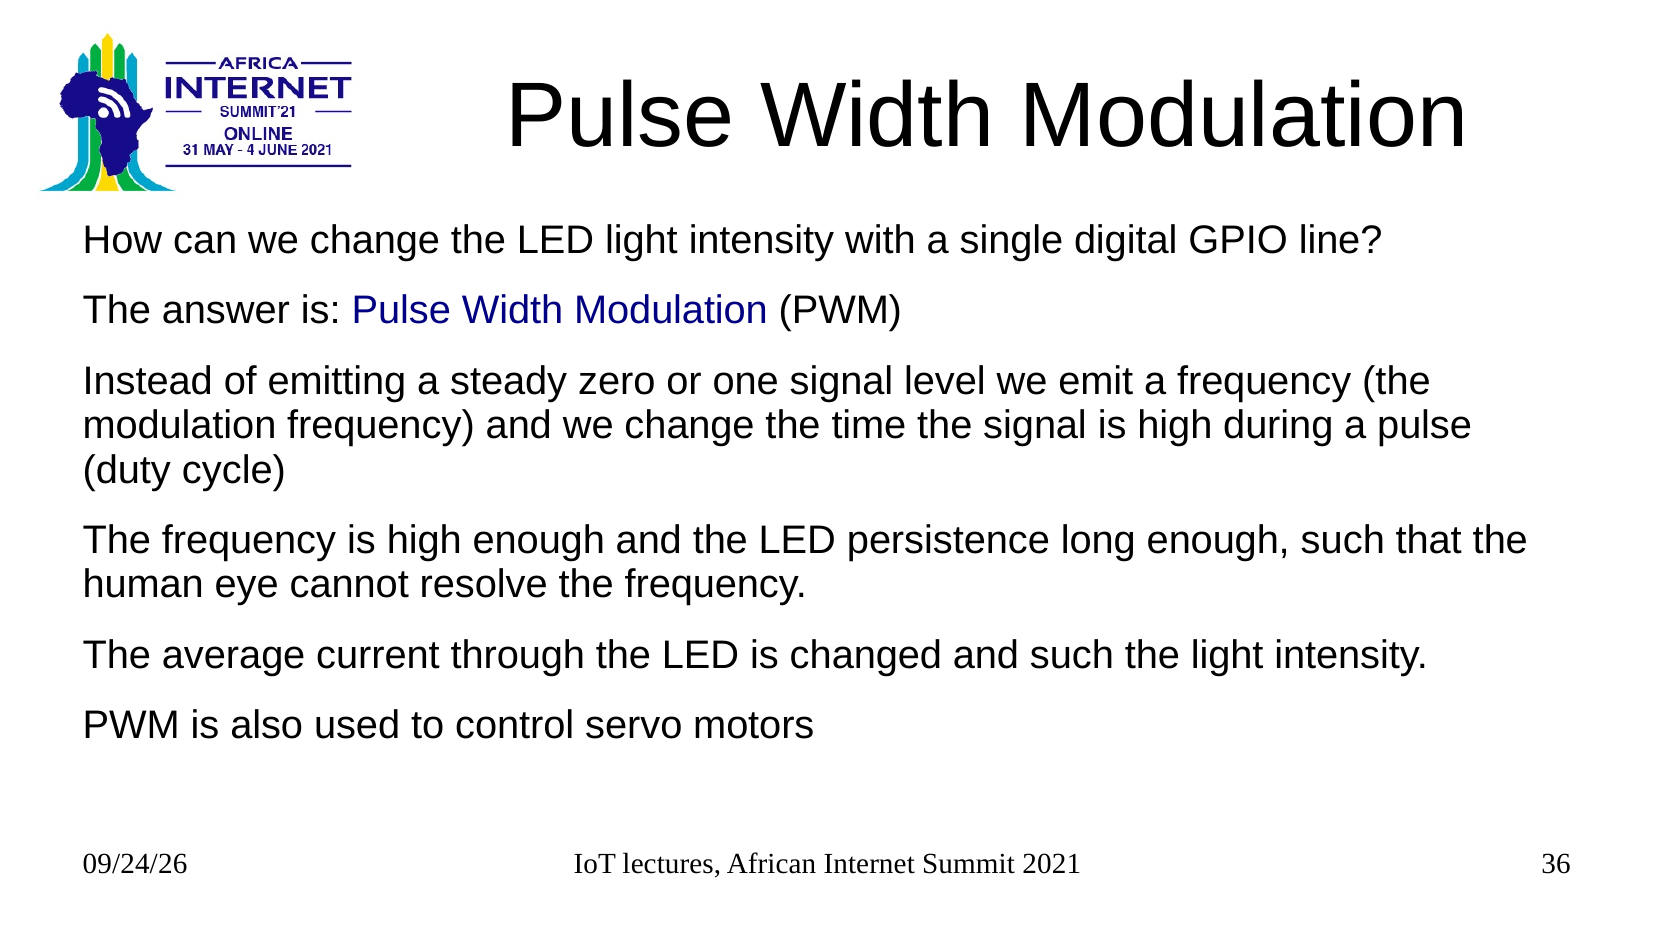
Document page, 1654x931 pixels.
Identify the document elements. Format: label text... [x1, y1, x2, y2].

list How can we change the LED light intensity with a single digital GPIO line? The answer is: Pulse Width Modulation (PWM) Instead of emitting a steady zero or one signal level we emit a frequency (the modulation frequency) and we change the time the signal is high during a pulse (duty cycle) The frequency is high enough and the LED persistence long enough, such that the human eye cannot resolve the frequency. The average current through the LED is changed and such the light intensity. PWM is also used to control servo motors [82, 217, 1571, 758]
title Pulse Width Modulation [403, 37, 1571, 193]
picture [9, 11, 384, 207]
